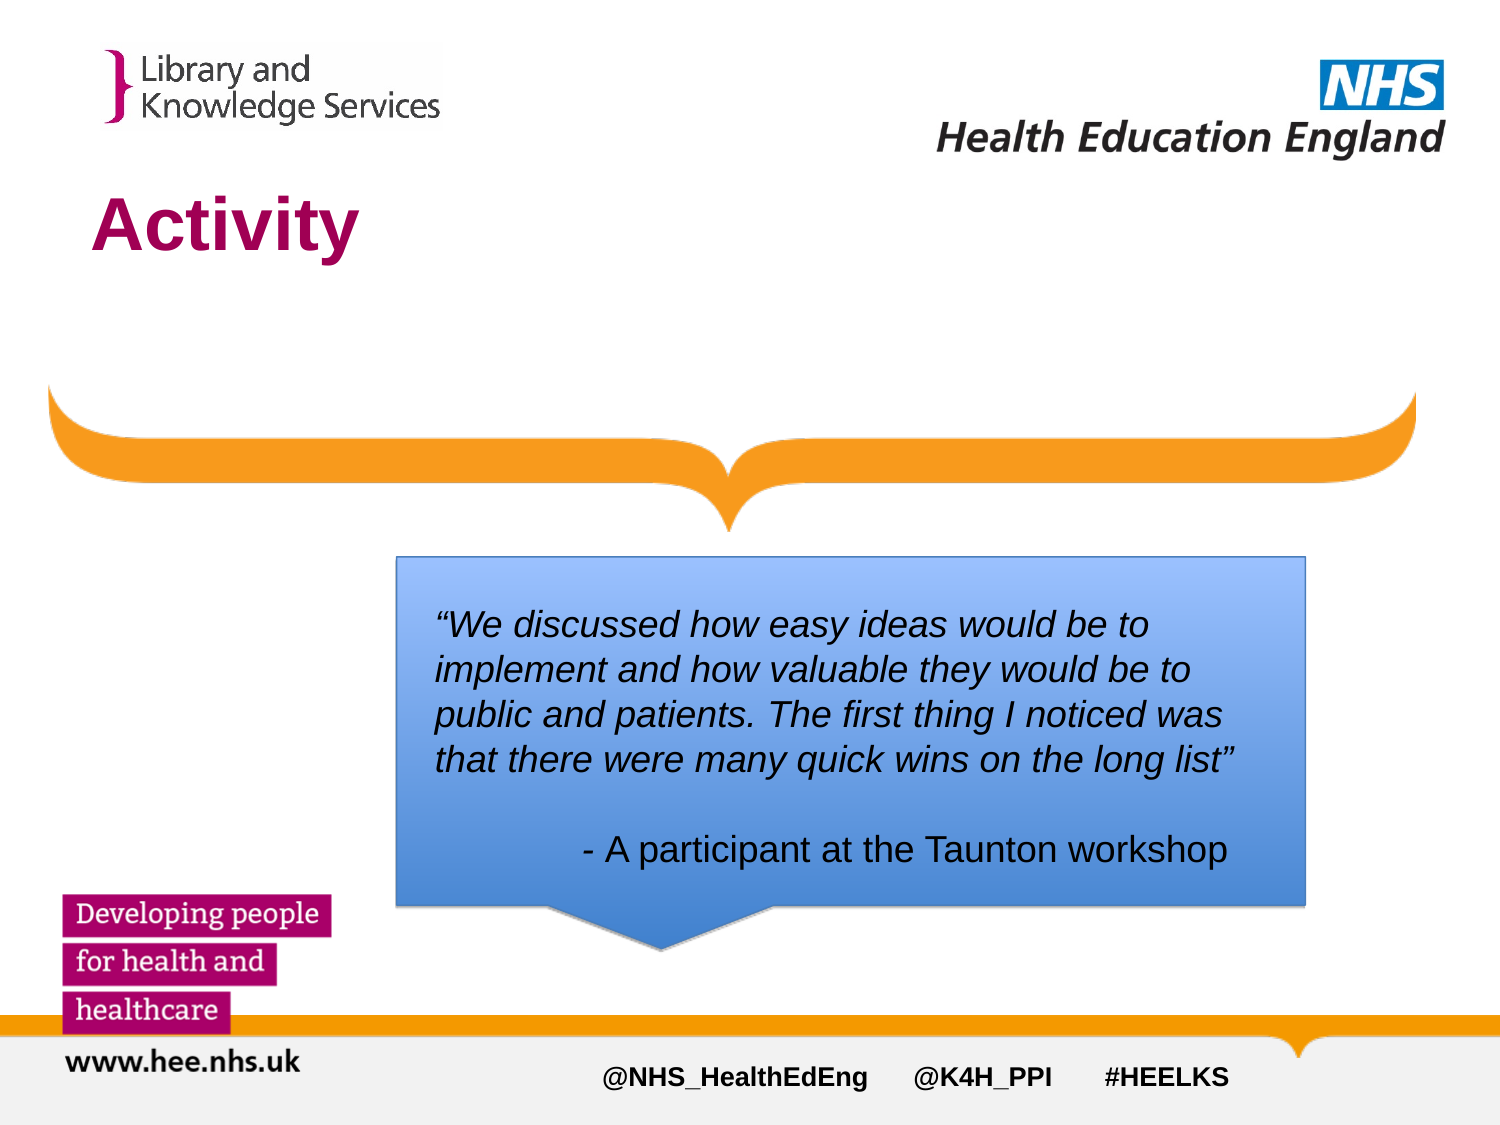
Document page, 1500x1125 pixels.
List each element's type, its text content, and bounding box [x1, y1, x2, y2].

text_box @NHS_HealthEdEng @K4H_PPI #HEELKS [587, 1051, 1463, 1112]
picture [48, 880, 344, 1085]
picture [48, 384, 1416, 532]
title Activity [94, 185, 1370, 297]
picture [100, 42, 443, 131]
text_box “We discussed how easy ideas would be to implement and how valuable they would be to public and patients. The first thing I noticed was that there were many quick wins on the long list” - A participant at the Taunton workshop [419, 592, 1283, 881]
text_box [396, 556, 1306, 949]
